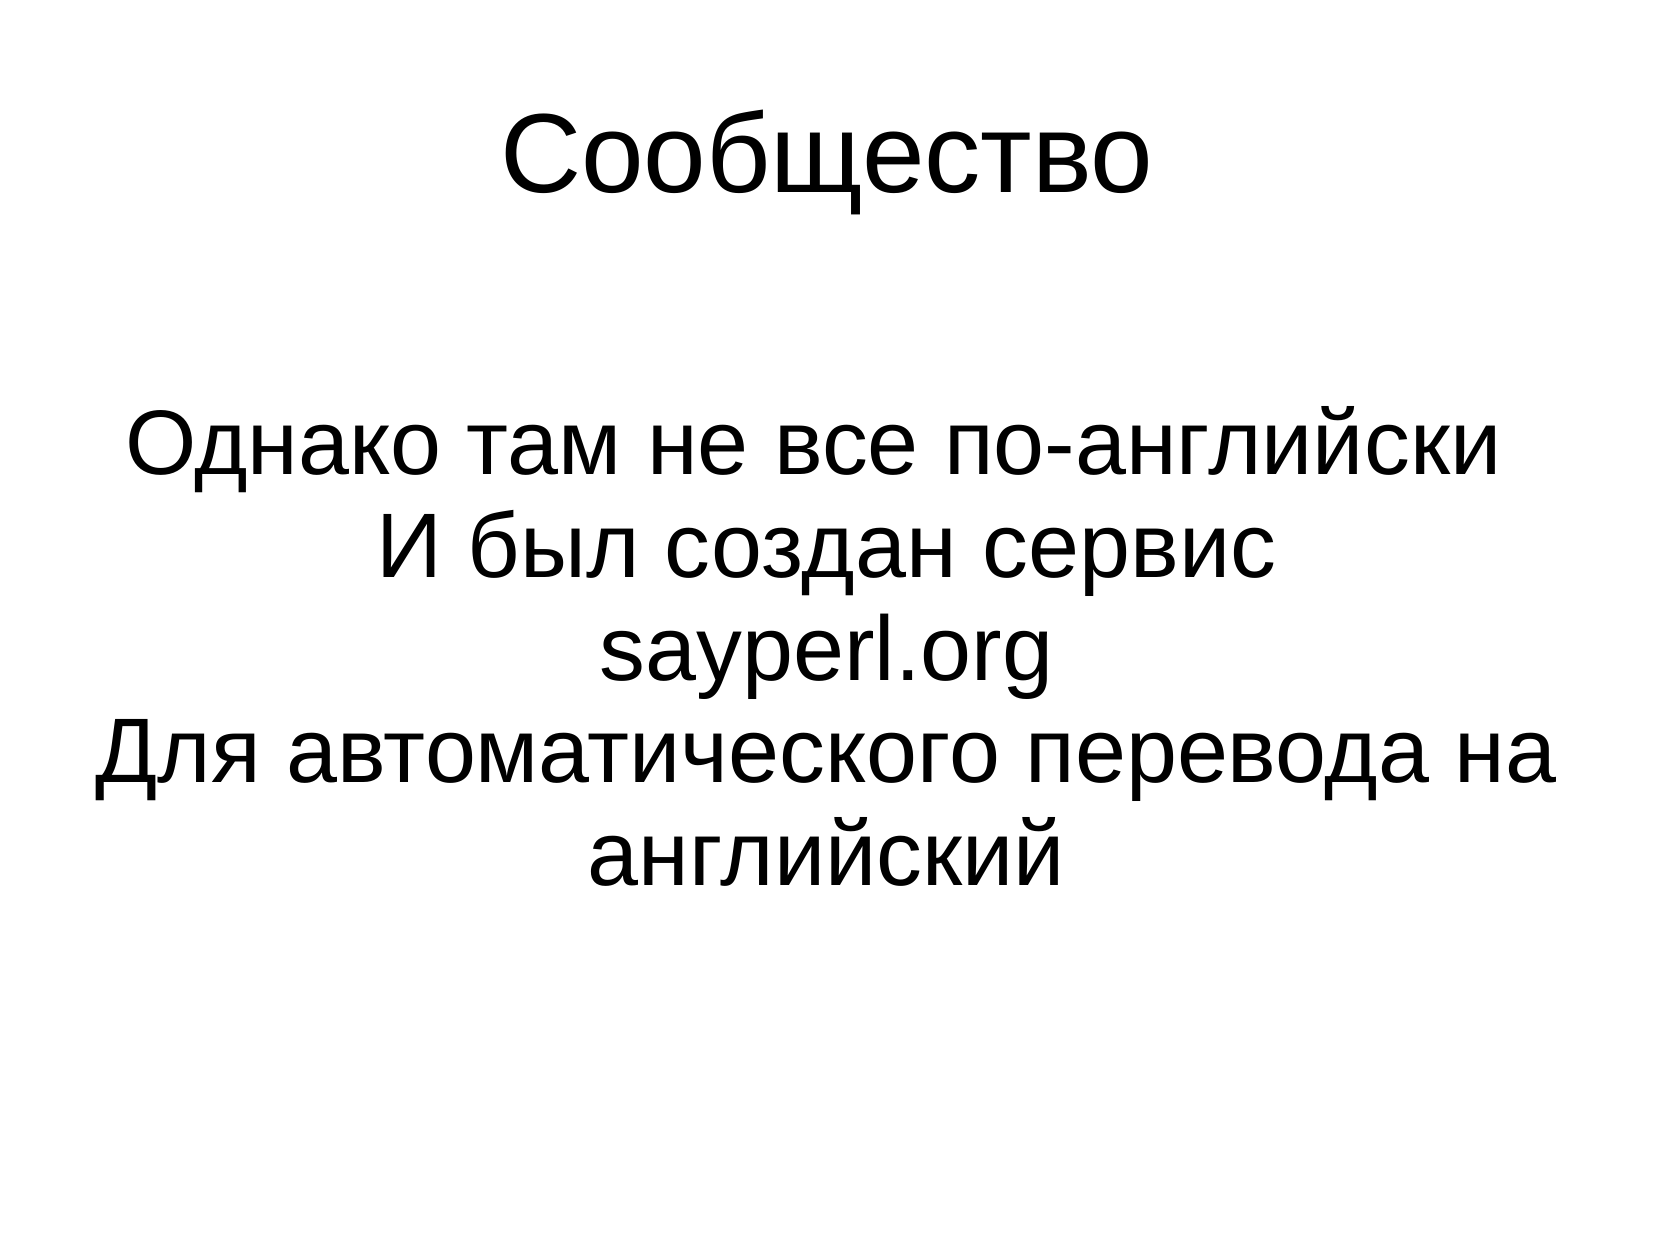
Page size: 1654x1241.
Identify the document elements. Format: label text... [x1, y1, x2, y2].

subtitle Однако там не все по-английски И был создан сервис sayperl.org Для автоматического перевода на английский [82, 297, 1571, 1102]
title Сообщество [82, 56, 1571, 250]
